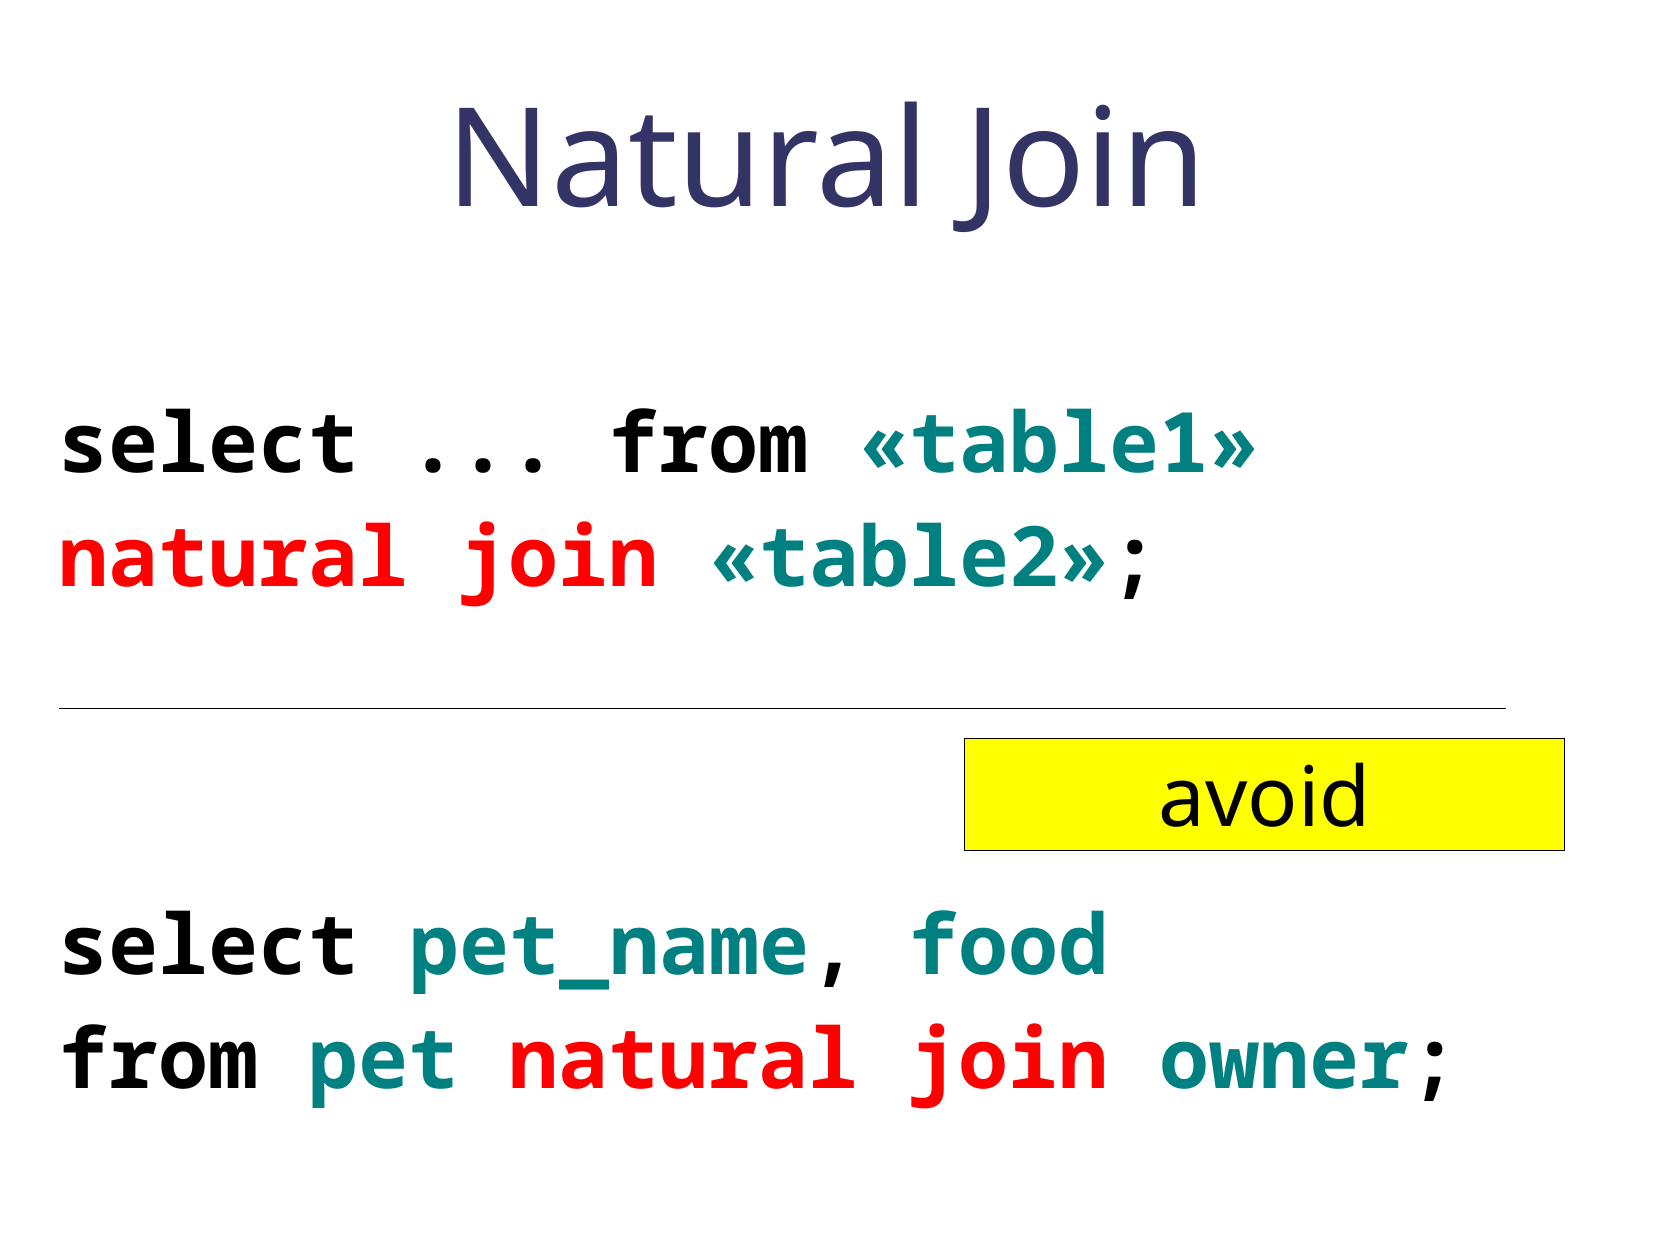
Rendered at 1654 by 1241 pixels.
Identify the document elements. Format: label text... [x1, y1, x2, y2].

text_box avoid [964, 738, 1565, 851]
subtitle select ... from «table1» natural join «table2»; [59, 383, 1597, 576]
text_box select pet_name, food from pet natural join owner; [59, 885, 1563, 1078]
title Natural Join [82, 56, 1571, 250]
